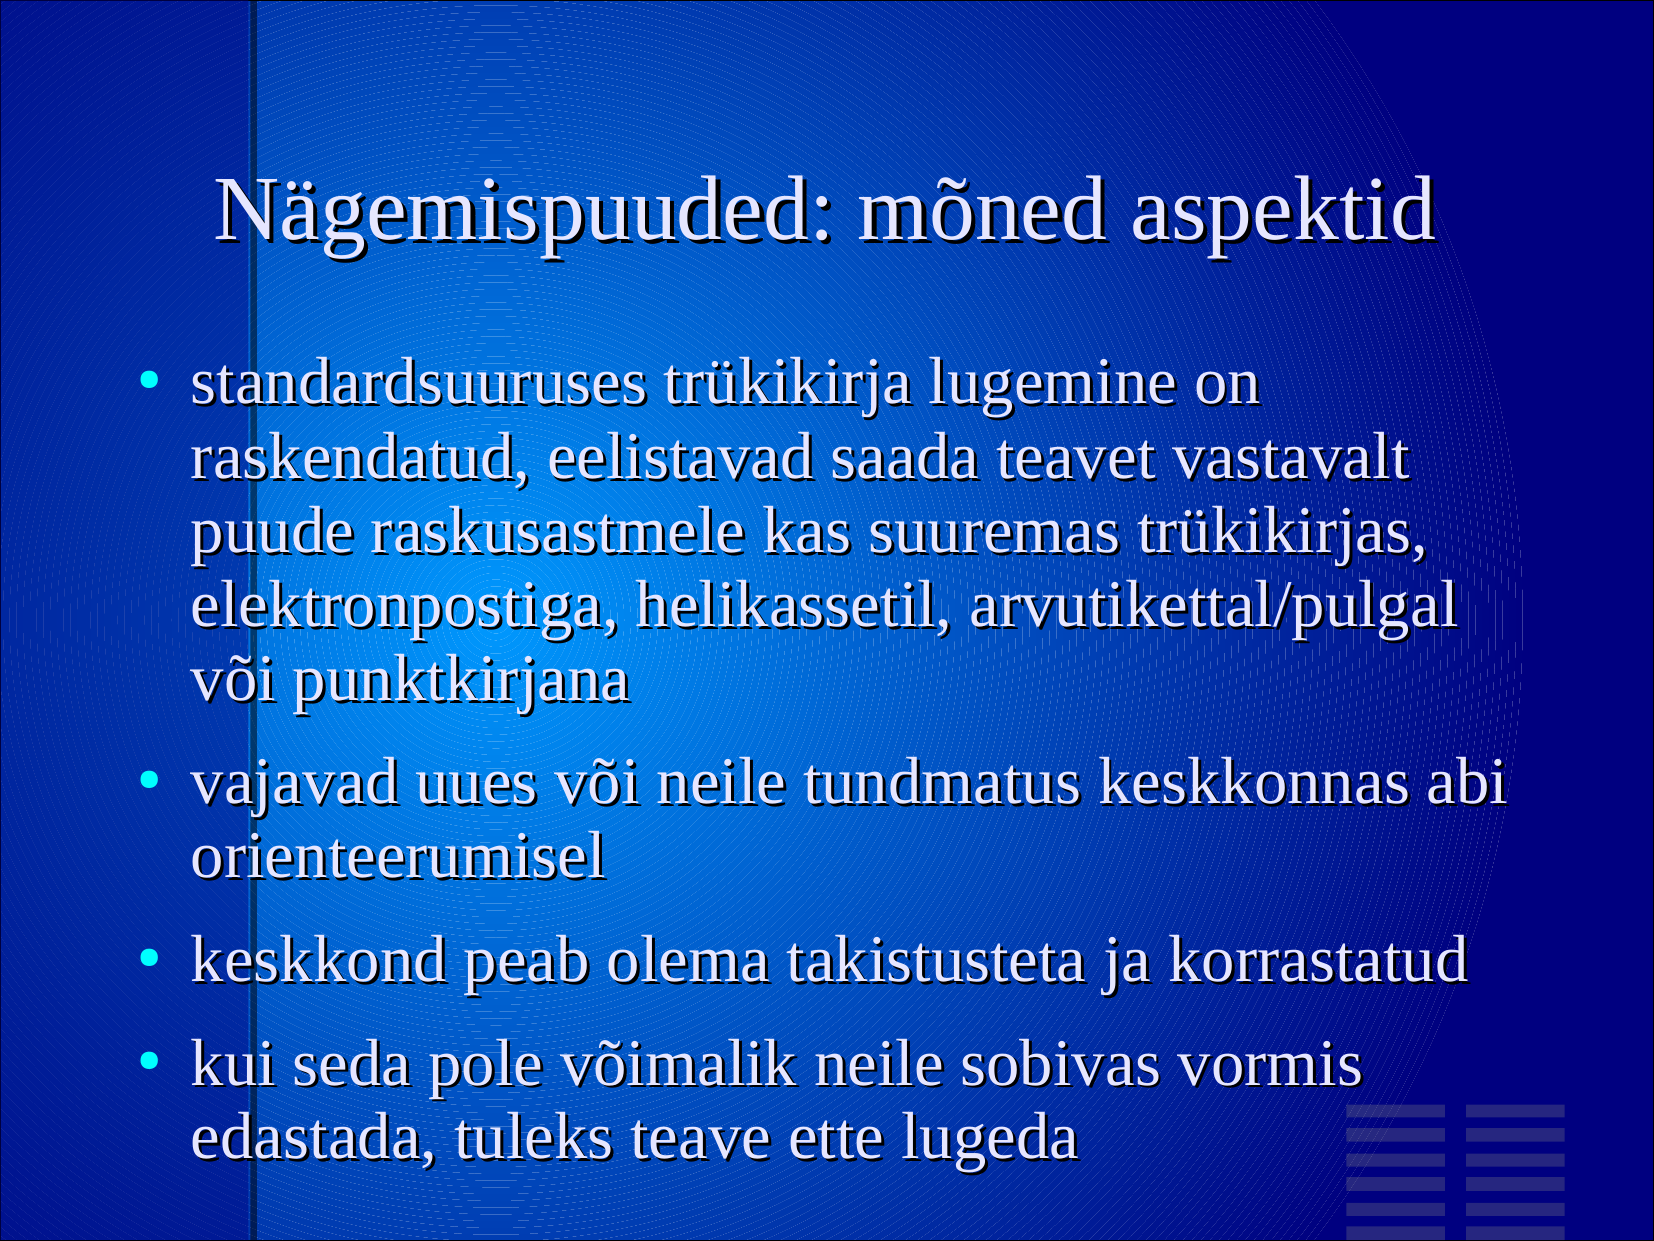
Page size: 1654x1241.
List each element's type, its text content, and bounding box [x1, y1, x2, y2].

title Nägemispuuded: mõned aspektid [119, 104, 1533, 313]
list standardsuuruses trükikirja lugemine on raskendatud, eelistavad saada teavet vastavalt puude raskusastmele kas suuremas trükikirjas, elektronpostiga, helikassetil, arvutikettal/pulgal või punktkirjana vajavad uues või neile tundmatus keskkonnas abi orienteerumisel keskkond peab olema takistusteta ja korrastatud kui seda pole võimalik neile sobivas vormis edastada, tuleks teave ette lugeda [119, 344, 1533, 1174]
